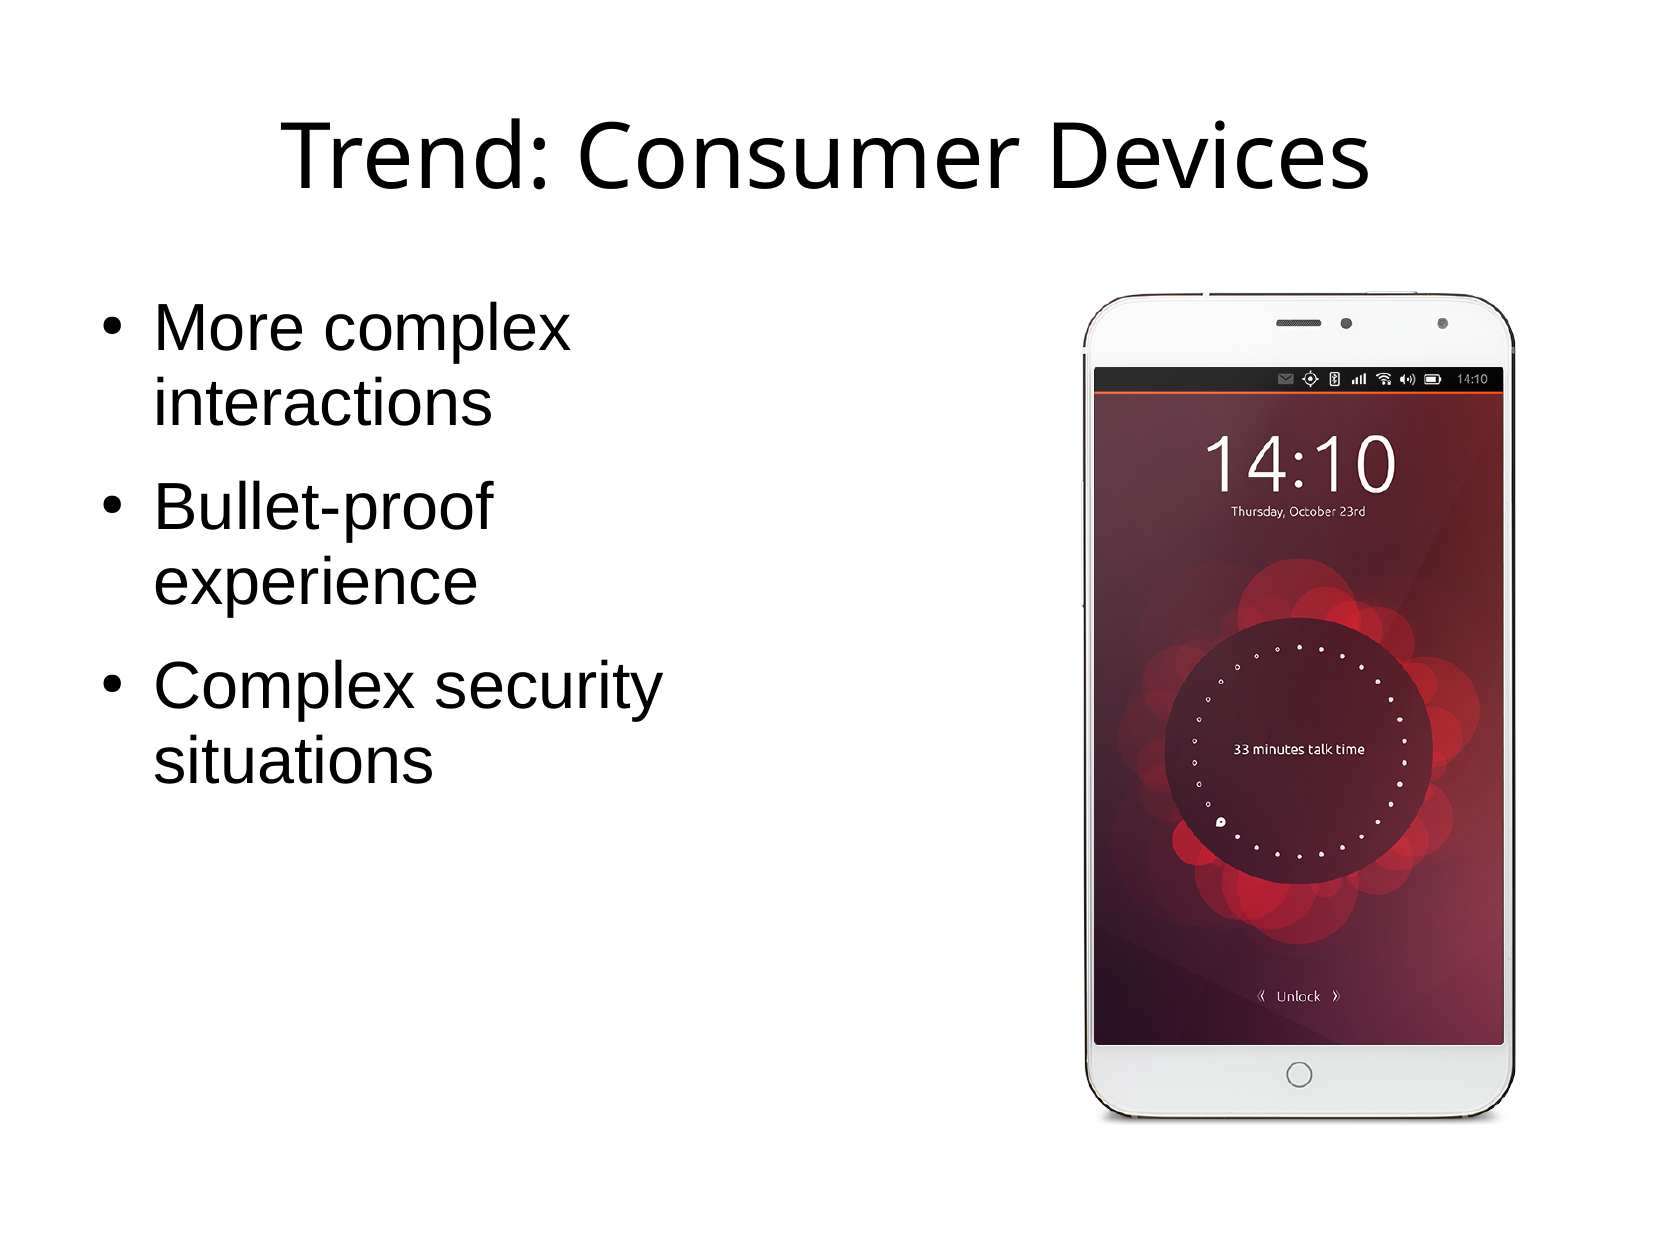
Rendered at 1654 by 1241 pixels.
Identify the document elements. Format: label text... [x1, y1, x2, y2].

title Trend: Consumer Devices [82, 49, 1571, 257]
list More complex interactions Bullet-proof experience Complex security situations [82, 290, 809, 1010]
picture [1081, 291, 1516, 1126]
